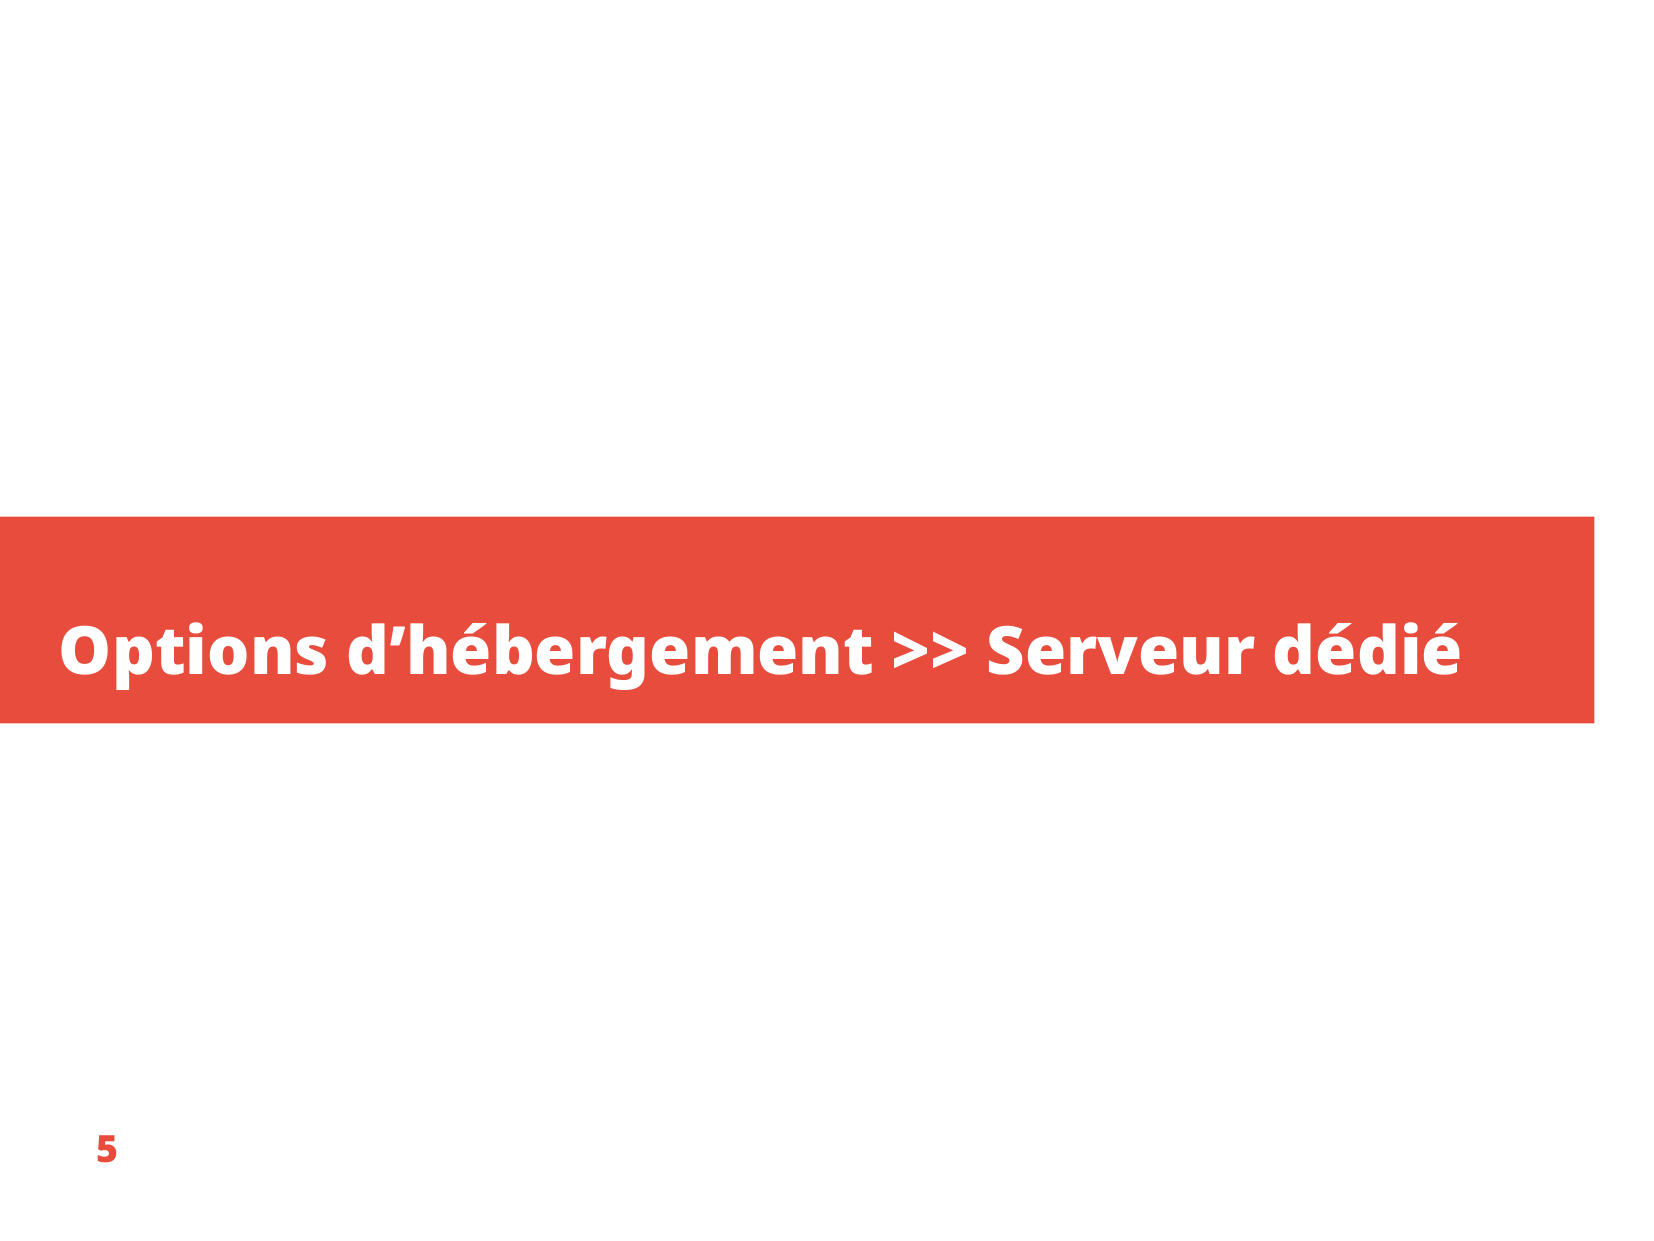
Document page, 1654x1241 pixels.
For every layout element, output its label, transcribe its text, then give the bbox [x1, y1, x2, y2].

title Options d’hébergement >> Serveur dédié [59, 546, 1595, 694]
